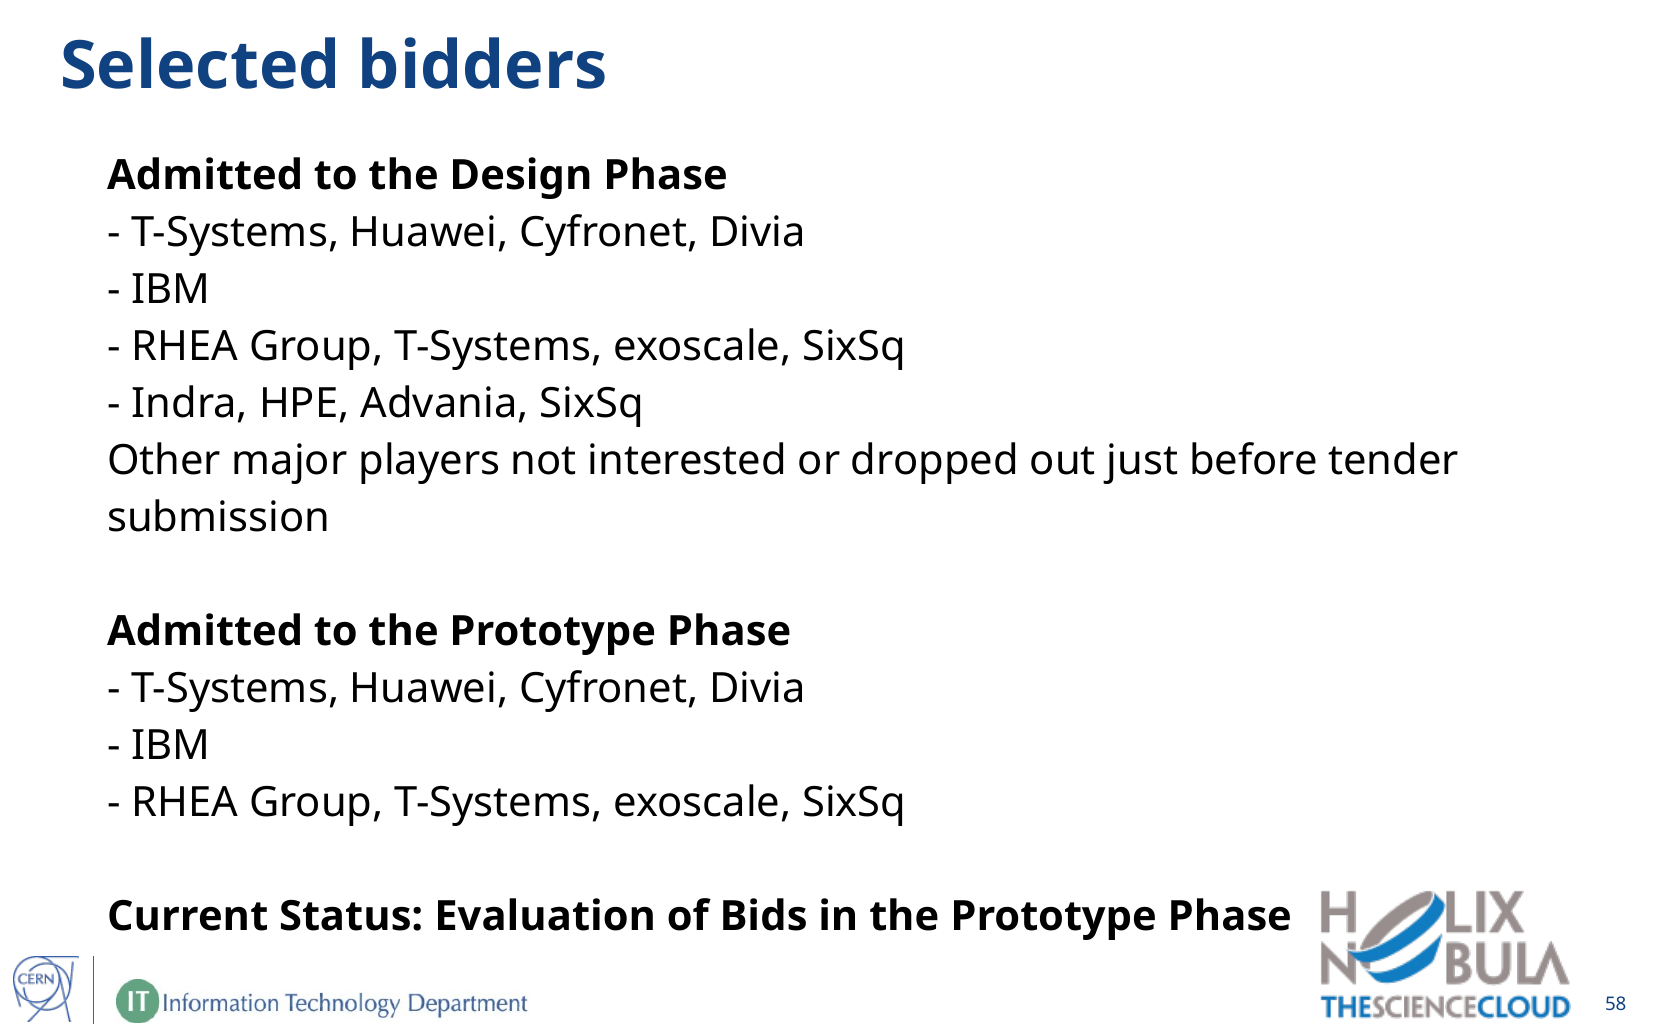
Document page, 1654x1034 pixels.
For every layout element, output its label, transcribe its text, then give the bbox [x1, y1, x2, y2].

picture [13, 956, 79, 1032]
picture [1320, 890, 1571, 1019]
text_box Admitted to the Design Phase - T-Systems, Huawei, Cyfronet, Divia - IBM - RHEA Group, T-Systems, exoscale, SixSq - Indra, HPE, Advania, SixSq Other major players not interested or dropped out just before tender submission Admitted to the Prototype Phase - T-Systems, Huawei, Cyfronet, Divia - IBM - RHEA Group, T-Systems, exoscale, SixSq Current Status: Evaluation of Bids in the Prototype Phase [92, 137, 1555, 1034]
title Selected bidders [60, 0, 1528, 138]
